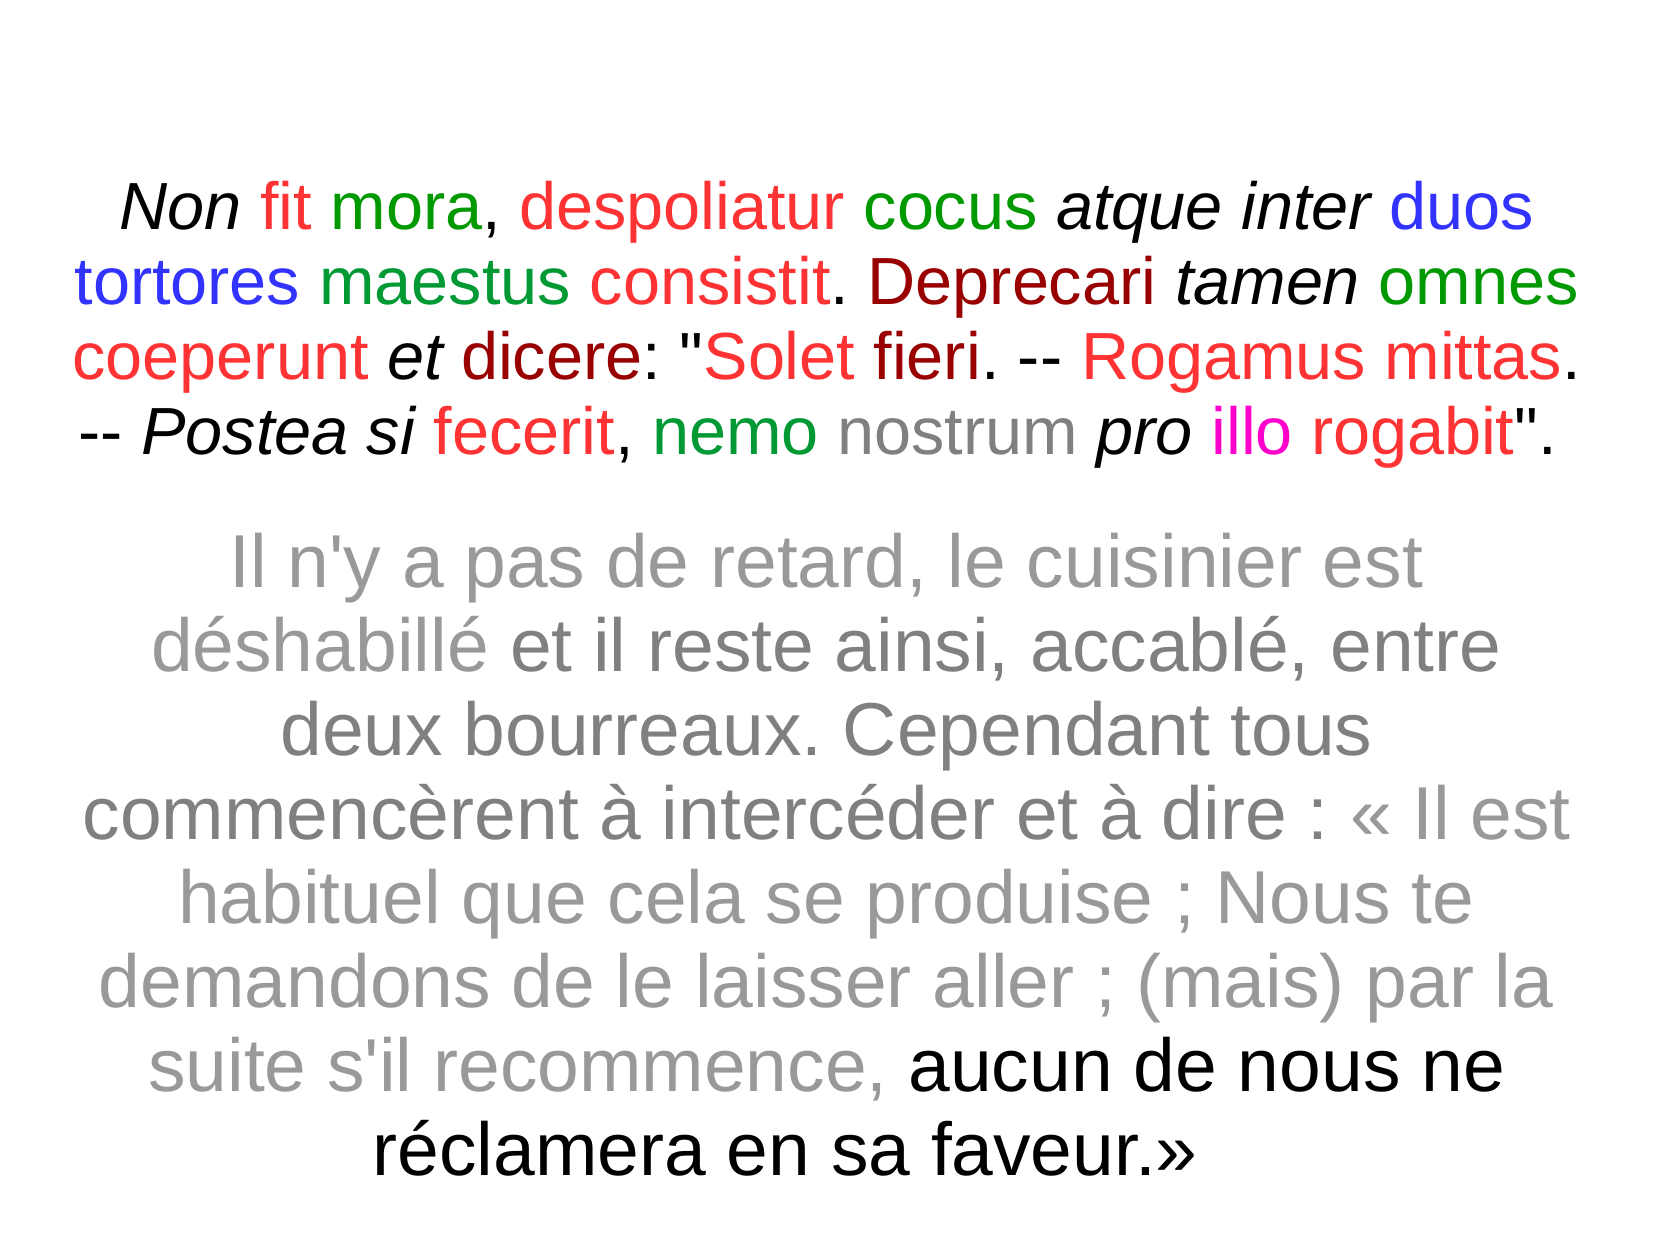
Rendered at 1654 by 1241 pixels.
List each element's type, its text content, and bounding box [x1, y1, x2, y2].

title Non fit mora, despoliatur cocus atque inter duos tortores maestus consistit. Deprecari tamen omnes coeperunt et dicere: "Solet fieri. -- Rogamus mittas. -- Postea si fecerit, nemo nostrum pro illo rogabit". [47, 35, 1607, 603]
subtitle Il n'y a pas de retard, le cuisinier est déshabillé et il reste ainsi, accablé, entre deux bourreaux. Cependant tous commencèrent à intercéder et à dire : « Il est habituel que cela se produise ; Nous te demandons de le laisser aller ; (mais) par la suite s'il recommence, aucun de nous ne réclamera en sa faveur.» [82, 519, 1571, 1192]
